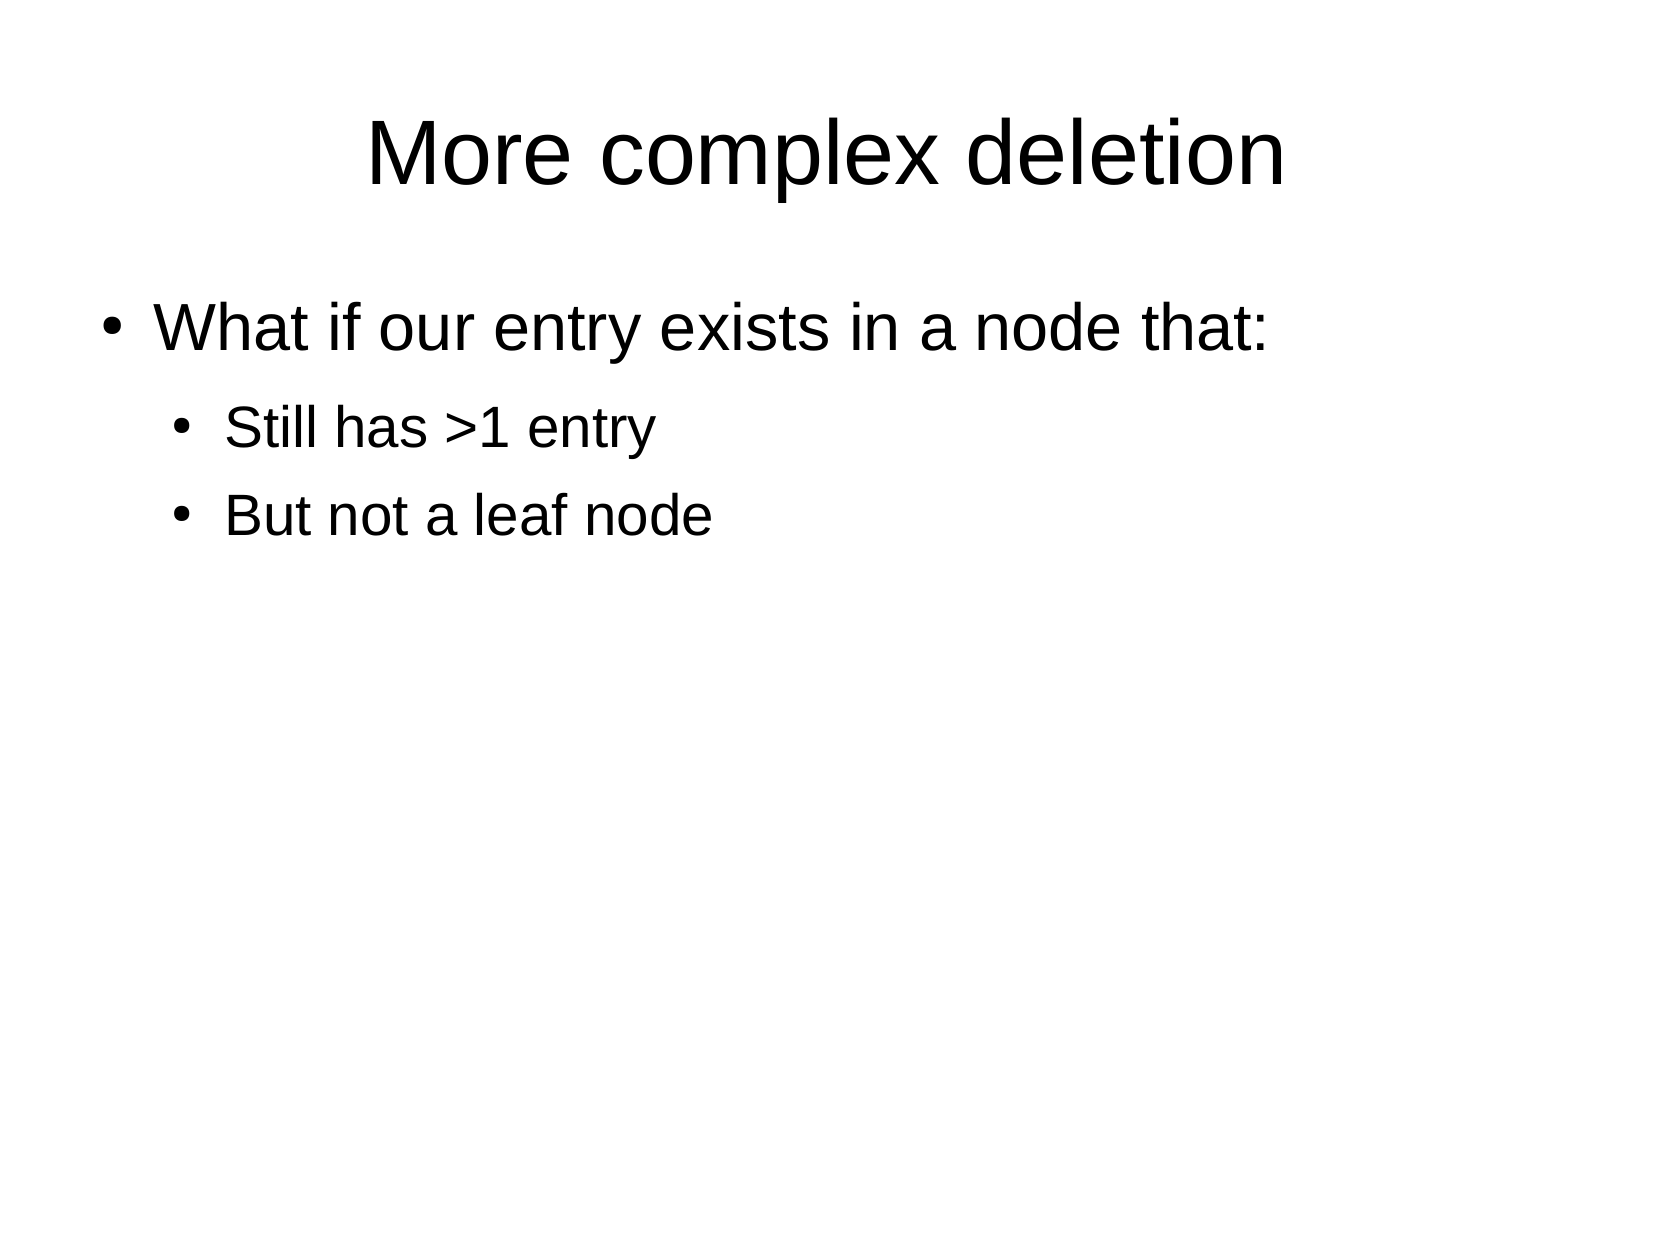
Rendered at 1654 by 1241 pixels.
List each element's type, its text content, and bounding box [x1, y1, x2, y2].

list What if our entry exists in a node that: Still has >1 entry But not a leaf node [82, 290, 1571, 647]
title More complex deletion [82, 49, 1571, 257]
